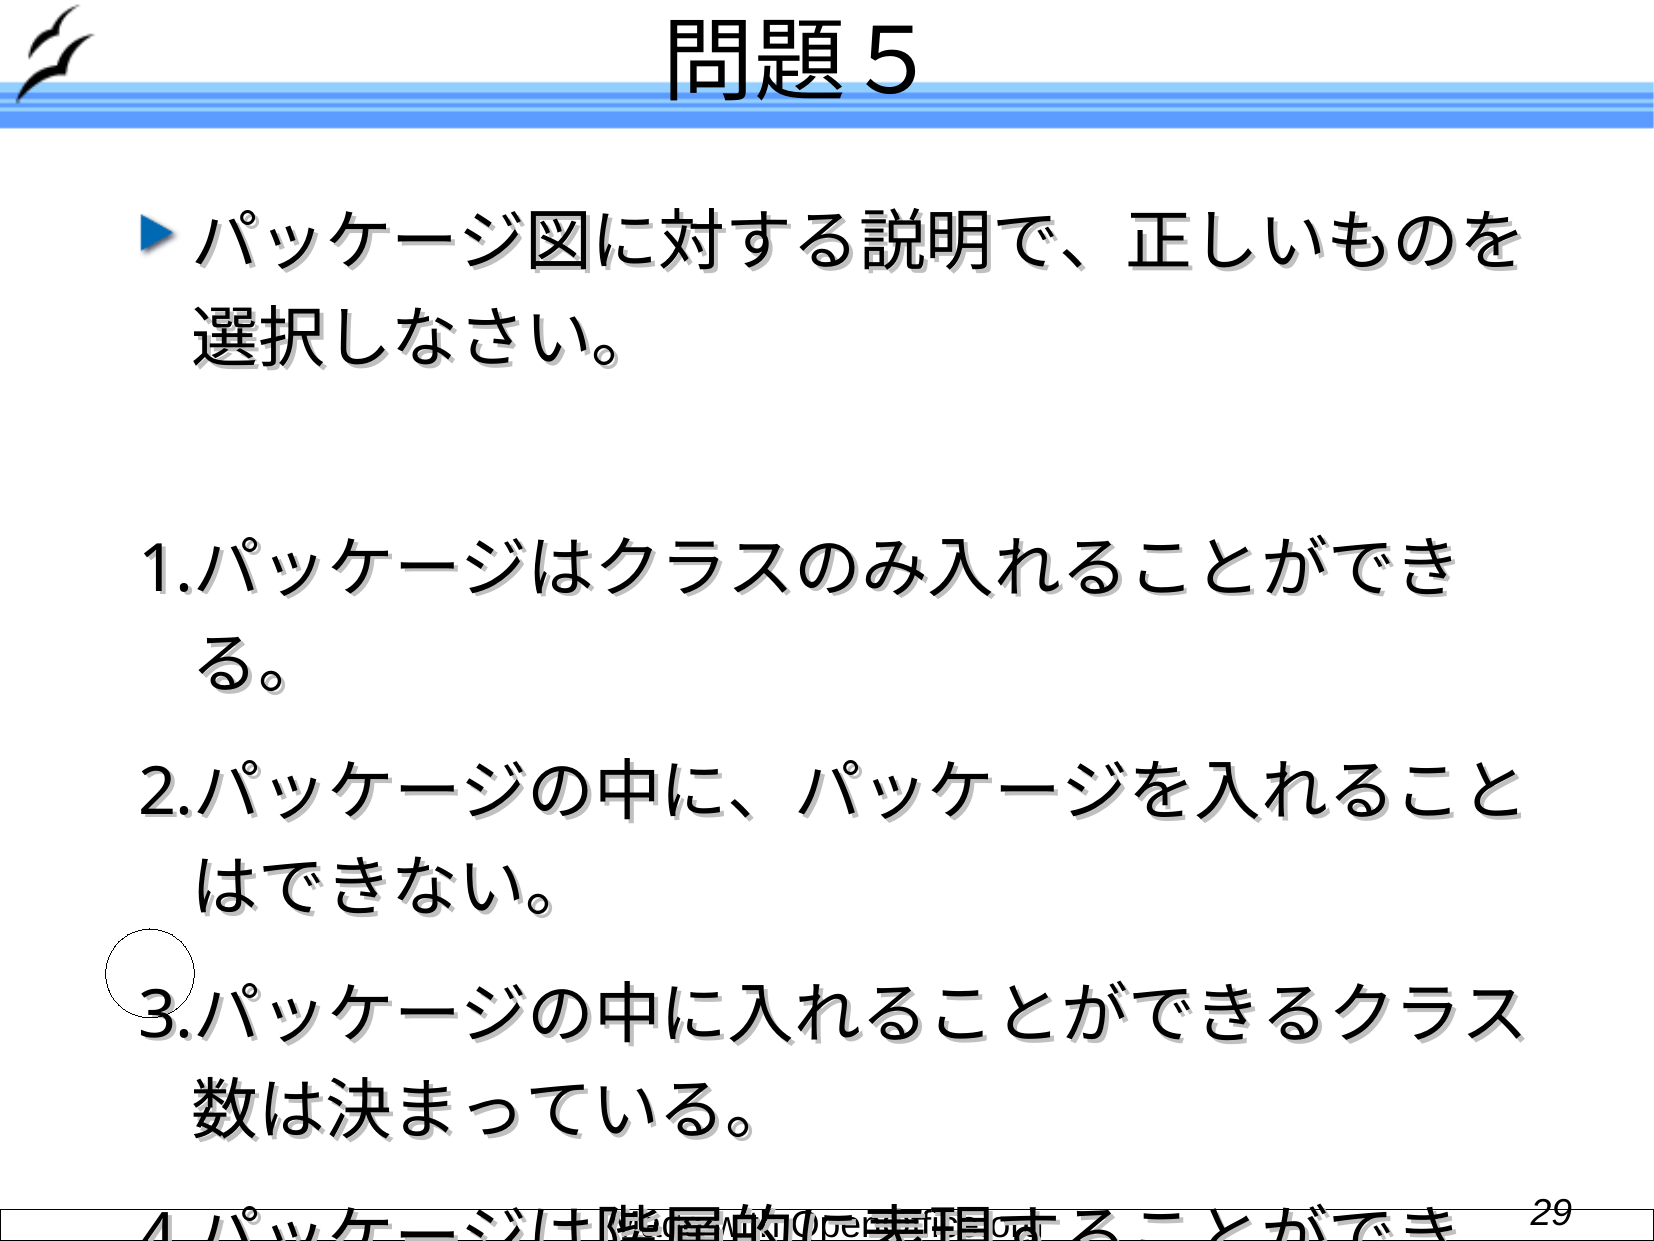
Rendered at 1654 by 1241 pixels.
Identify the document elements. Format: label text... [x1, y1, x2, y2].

picture [0, 0, 1654, 133]
list パッケージ図に対する説明で、正しいものを選択しなさい。 パッケージはクラスのみ入れることができる。 パッケージの中に、パッケージを入れることはできない。 パッケージの中に入れることができるクラス数は決まっている。 パッケージは階層的に表現することができる。 [120, 187, 1533, 1195]
title 問題５ [94, 0, 1507, 107]
